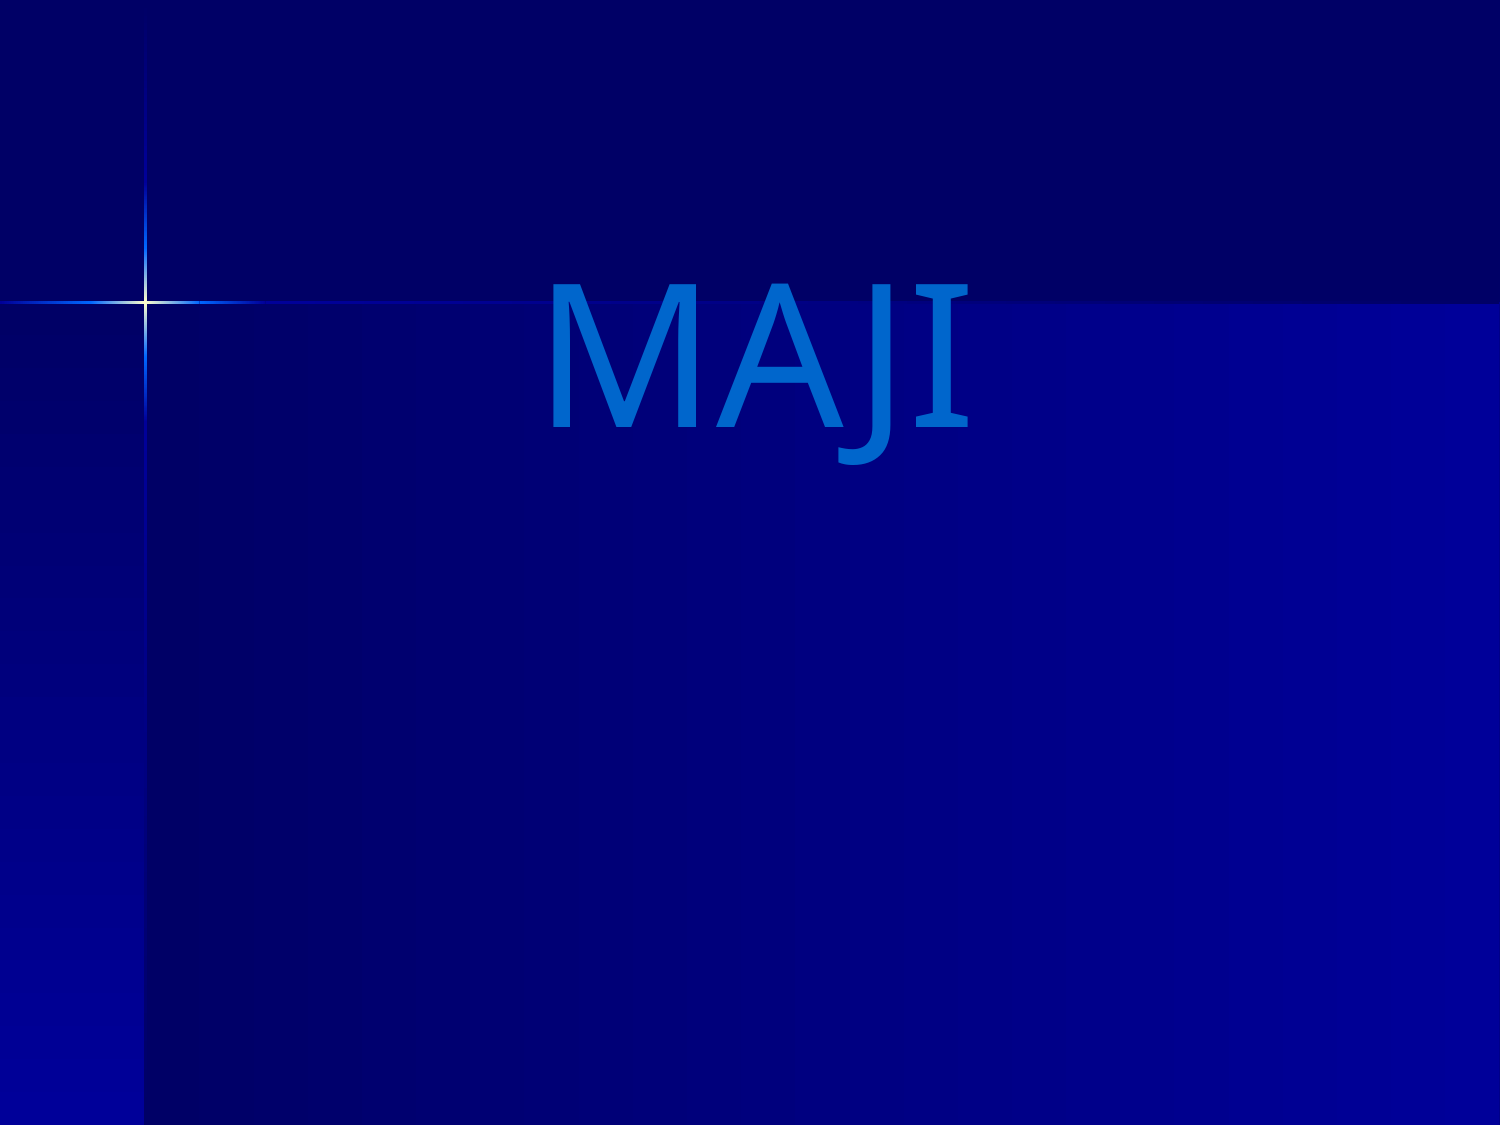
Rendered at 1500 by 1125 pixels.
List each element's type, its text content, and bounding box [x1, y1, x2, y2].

text_box MAJI [194, 219, 1317, 759]
